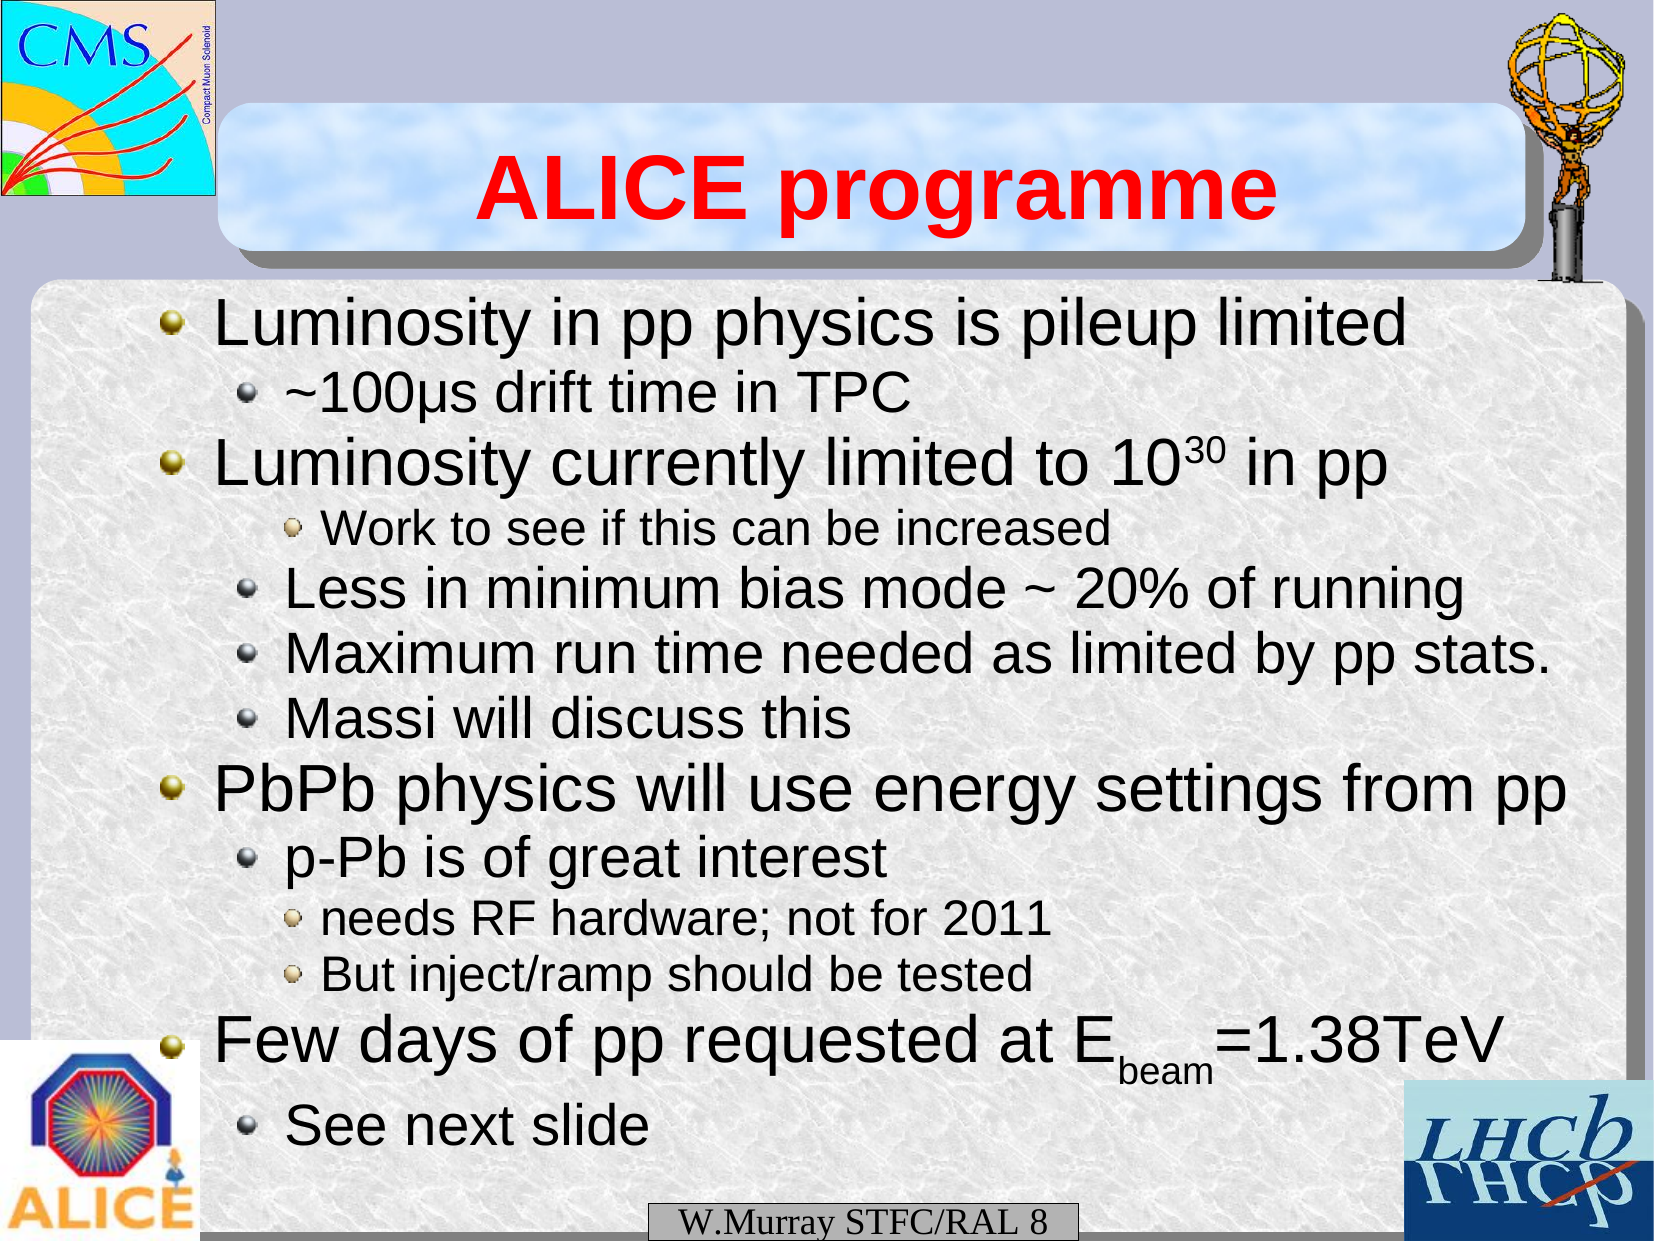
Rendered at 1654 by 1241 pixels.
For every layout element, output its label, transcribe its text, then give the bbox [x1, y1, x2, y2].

title ALICE programme [244, 112, 1512, 263]
picture [0, 0, 216, 196]
list Luminosity in pp physics is pileup limited ~100μs drift time in TPC Luminosity currently limited to 1030 in pp Work to see if this can be increased Less in minimum bias mode ~ 20% of running Maximum run time needed as limited by pp stats. Massi will discuss this PbPb physics will use energy settings from pp p-Pb is of great interest needs RF hardware; not for 2011 But inject/ramp should be tested Few days of pp requested at Ebeam=1.38TeV See next slide [143, 285, 1588, 1193]
picture [0, 0, 1654, 1241]
